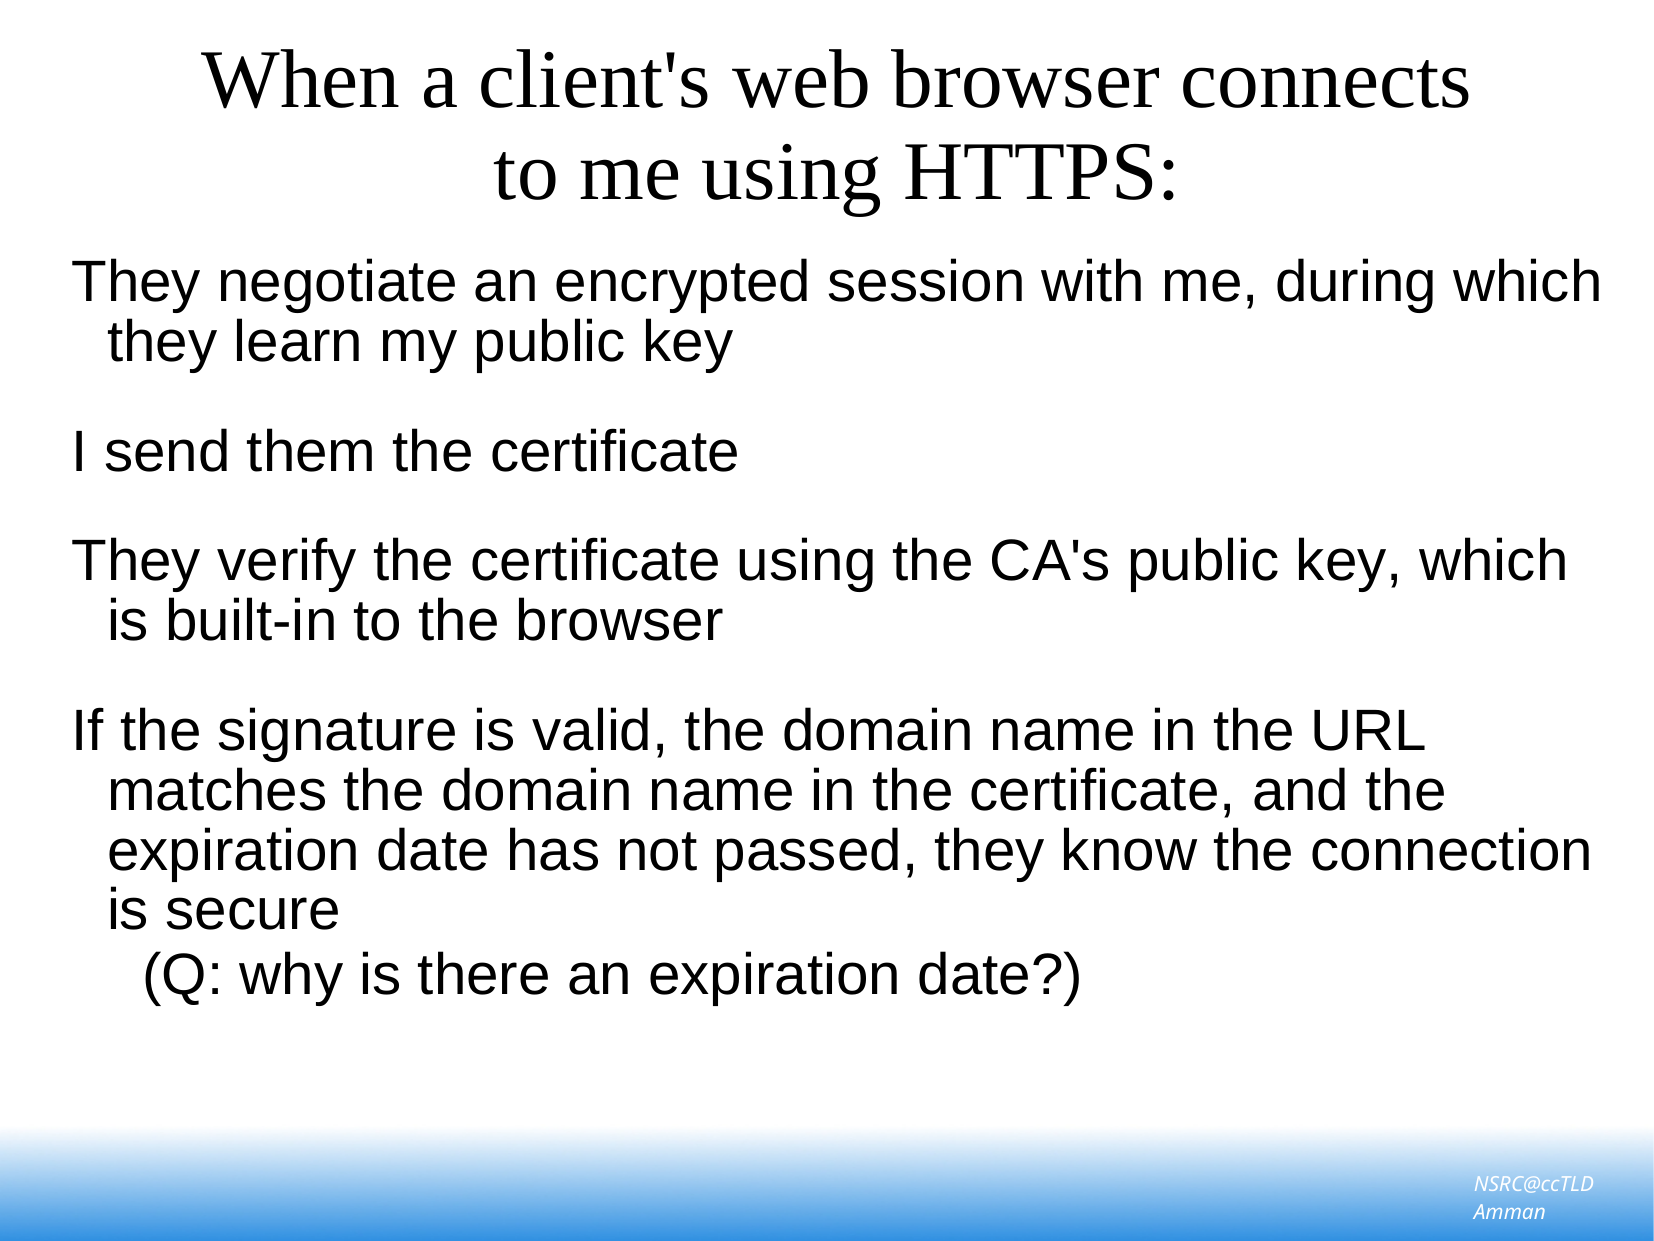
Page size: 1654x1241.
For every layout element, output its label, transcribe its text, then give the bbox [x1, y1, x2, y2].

list They negotiate an encrypted session with me, during which they learn my public key I send them the certificate They verify the certificate using the CA's public key, which is built-in to the browser If the signature is valid, the domain name in the URL matches the domain name in the certificate, and the expiration date has not passed, they know the connection is secure (Q: why is there an expiration date?) [36, 253, 1613, 1132]
title When a client's web browser connects to me using HTTPS: [199, 32, 1476, 233]
picture [0, 1124, 1654, 1241]
